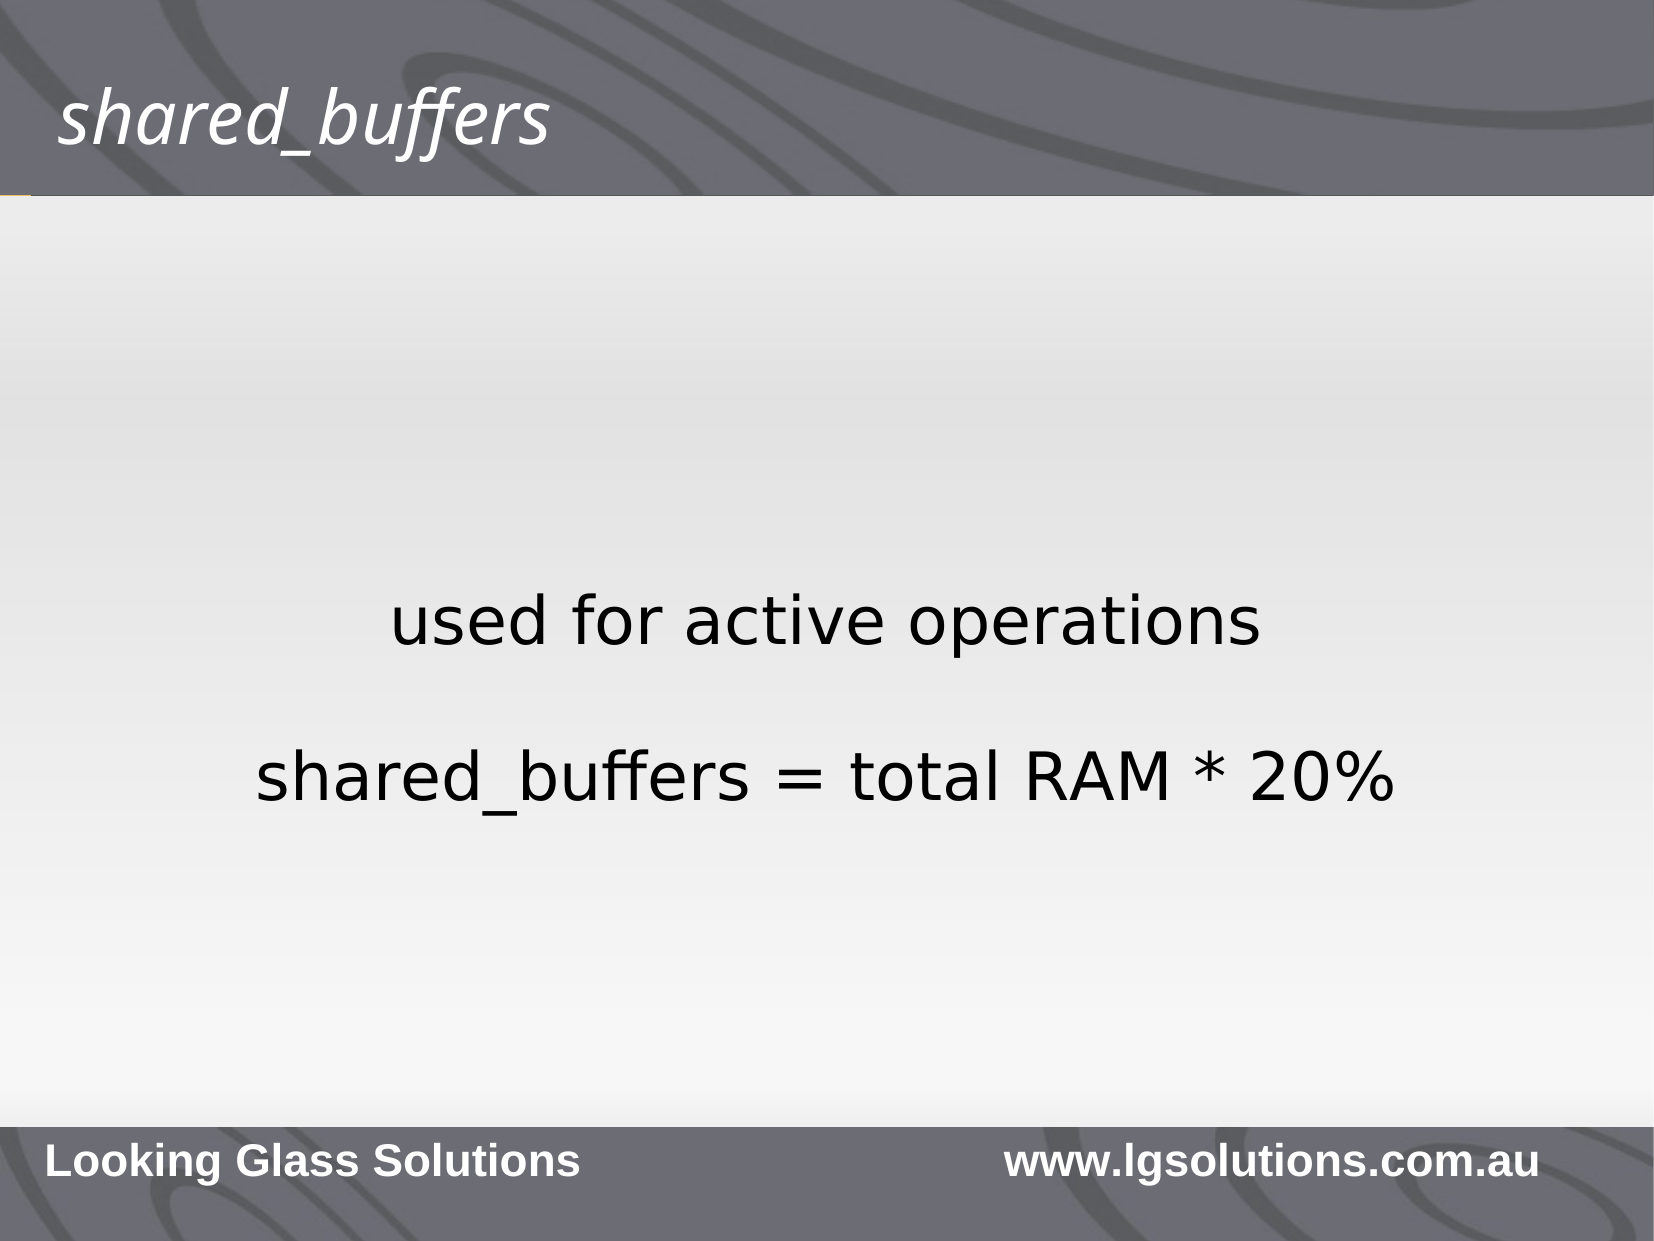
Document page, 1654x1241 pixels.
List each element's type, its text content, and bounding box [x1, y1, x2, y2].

title shared_buffers [59, 48, 1270, 182]
picture [0, 0, 1654, 1241]
subtitle used for active operations shared_buffers = total RAM * 20% [82, 297, 1571, 1102]
